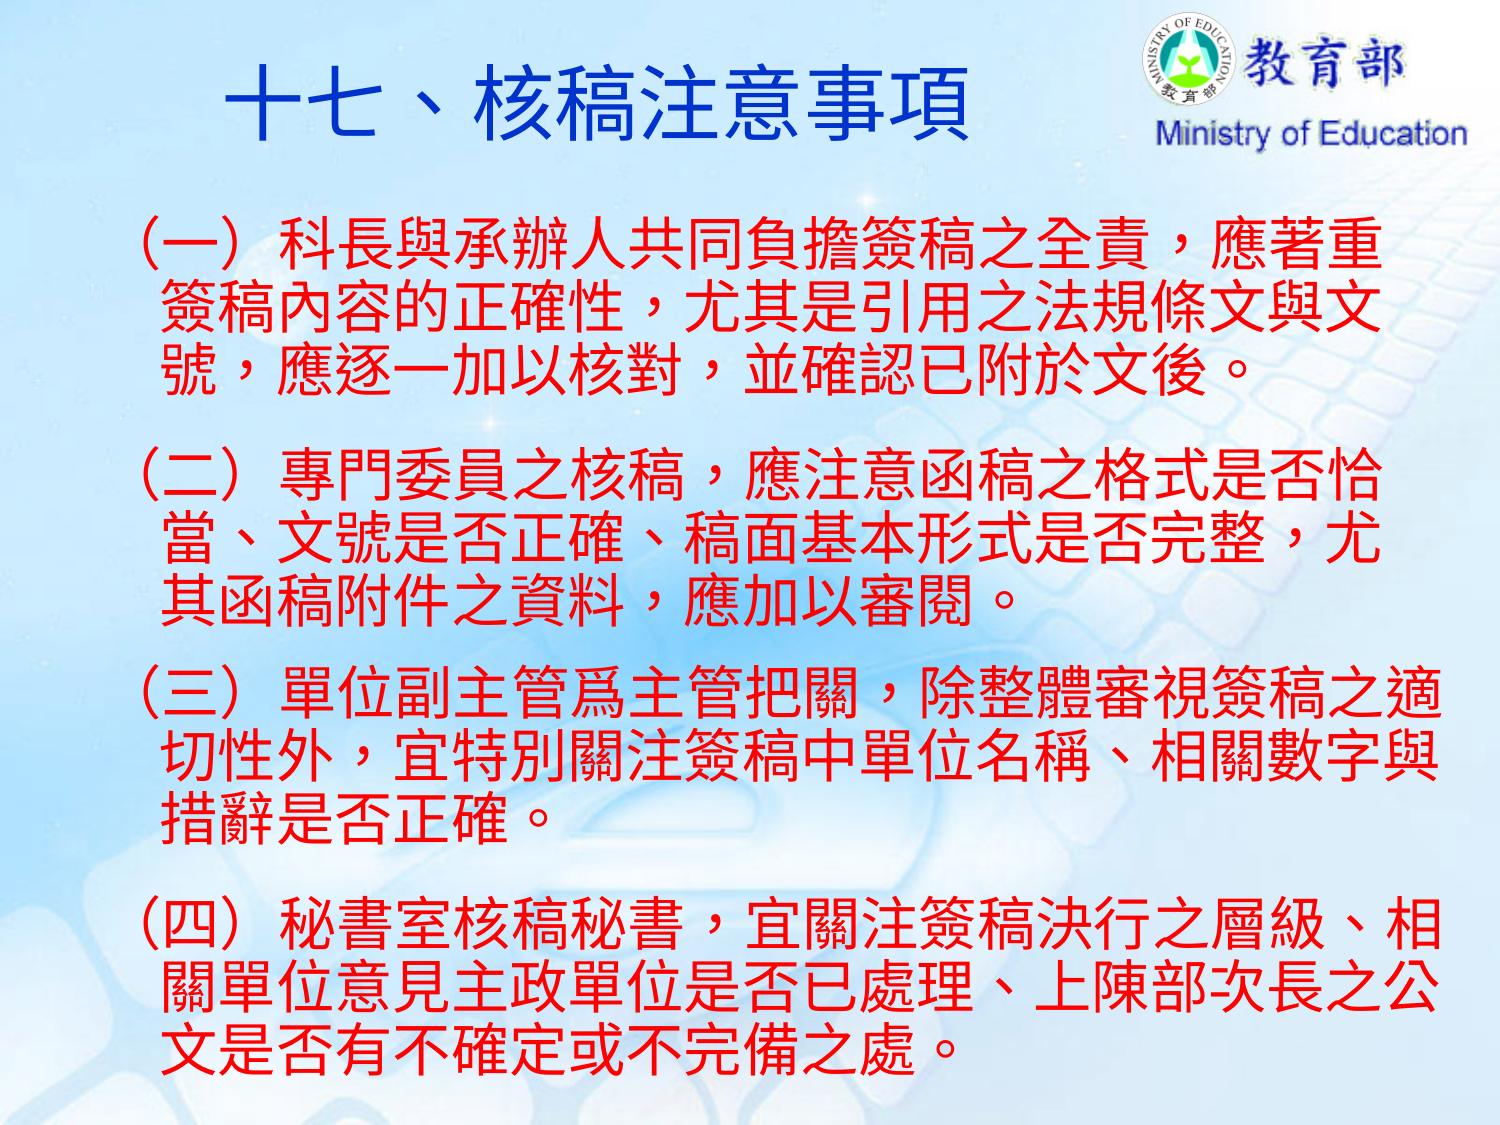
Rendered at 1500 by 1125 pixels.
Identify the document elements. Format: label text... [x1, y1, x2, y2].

text_box 十七、核稿注意事項 [206, 55, 1080, 142]
text_box [1012, 50, 1463, 126]
text_box （三）單位副主管爲主管把關，除整體審視簽稿之適切性外，宜特別關注簽稿中單位名稱、相關數字與措辭是否正確。 （四）秘書室核稿秘書，宜關注簽稿決行之層級、相關單位意見主政單位是否已處理、上陳部次長之公文是否有不確定或不完備之處。 [88, 657, 1464, 1053]
list [50, 99, 1263, 526]
text_box （一）科長與承辦人共同負擔簽稿之全責，應著重簽稿內容的正確性，尤其是引用之法規條文與文號，應逐一加以核對，並確認已附於文後。 （二）專門委員之核稿，應注意函稿之格式是否恰當、文號是否正確、稿面基本形式是否完整，尤其函稿附件之資料，應加以審閱。 [88, 208, 1447, 657]
